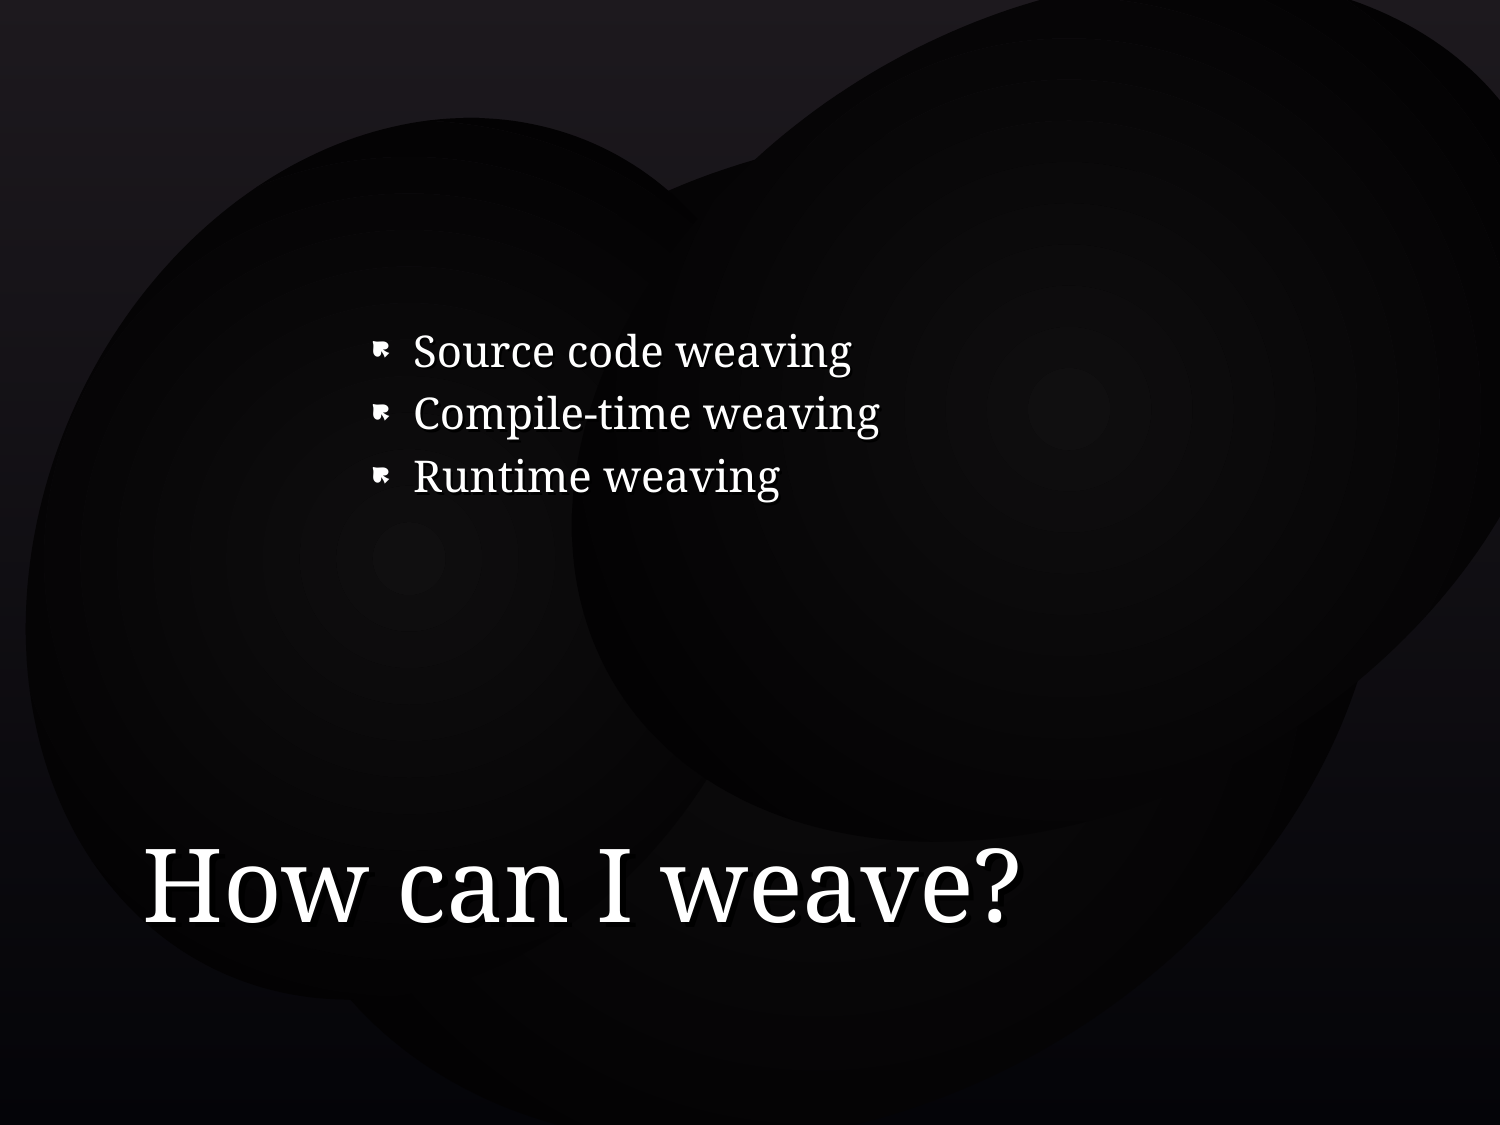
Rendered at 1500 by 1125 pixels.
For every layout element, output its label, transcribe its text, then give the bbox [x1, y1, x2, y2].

list Source code weaving Compile-time weaving Runtime weaving [350, 112, 1351, 713]
title How can I weave? [127, 800, 1366, 951]
